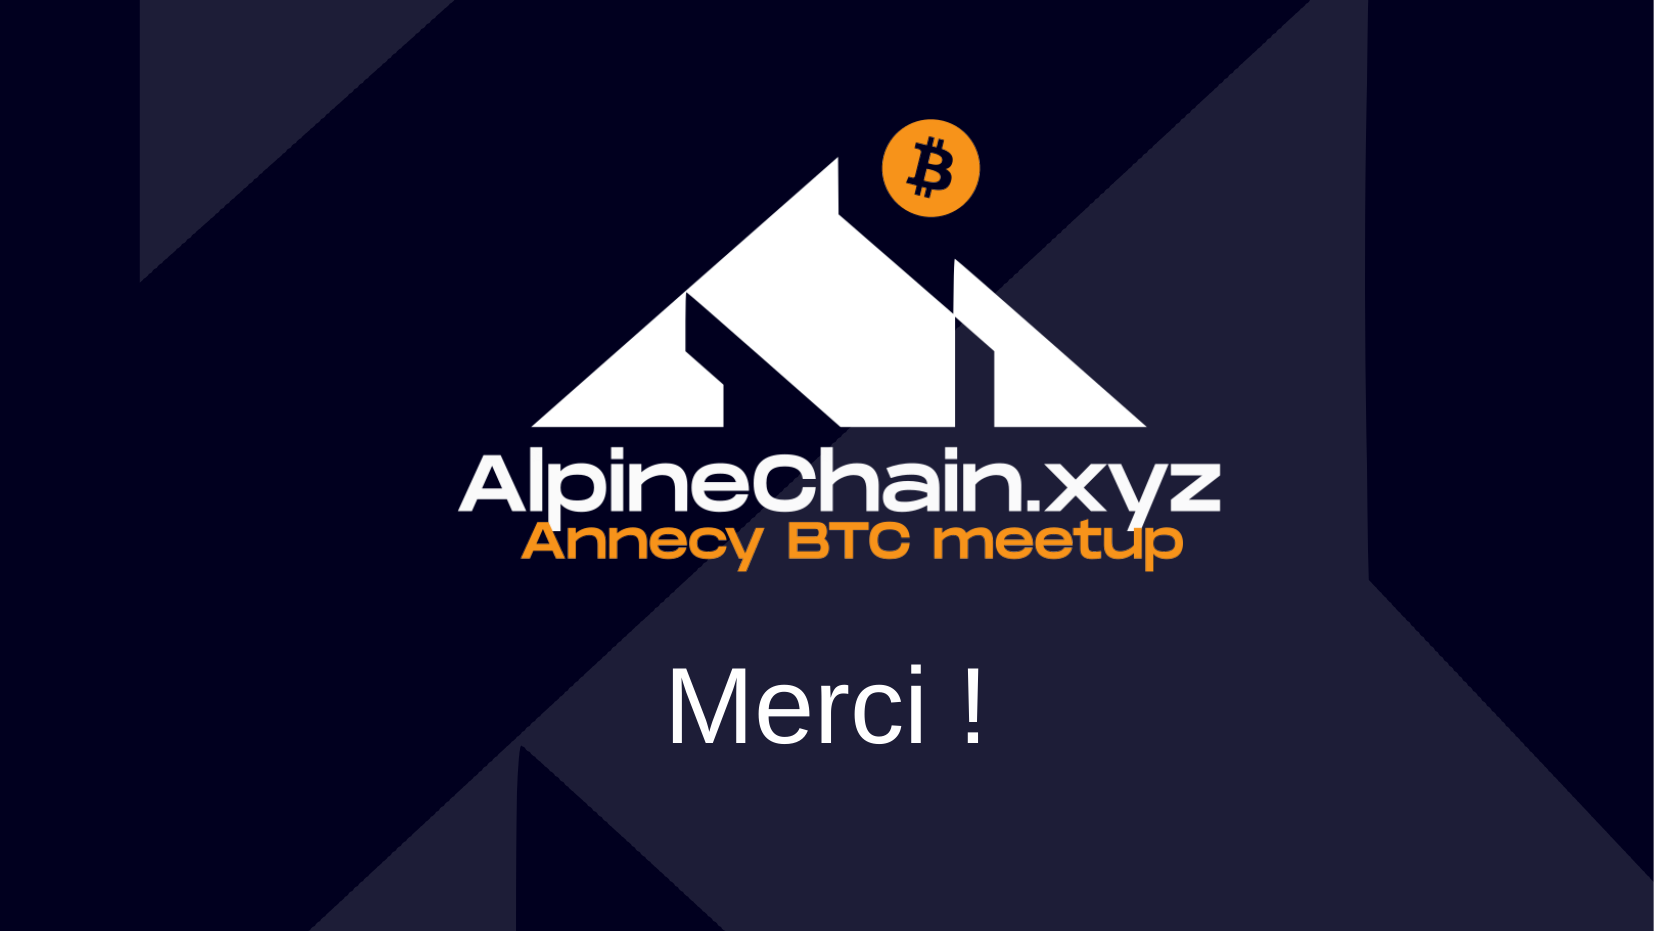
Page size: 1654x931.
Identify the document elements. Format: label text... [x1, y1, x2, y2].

picture [0, 0, 1654, 931]
title Merci ! [56, 611, 1597, 782]
